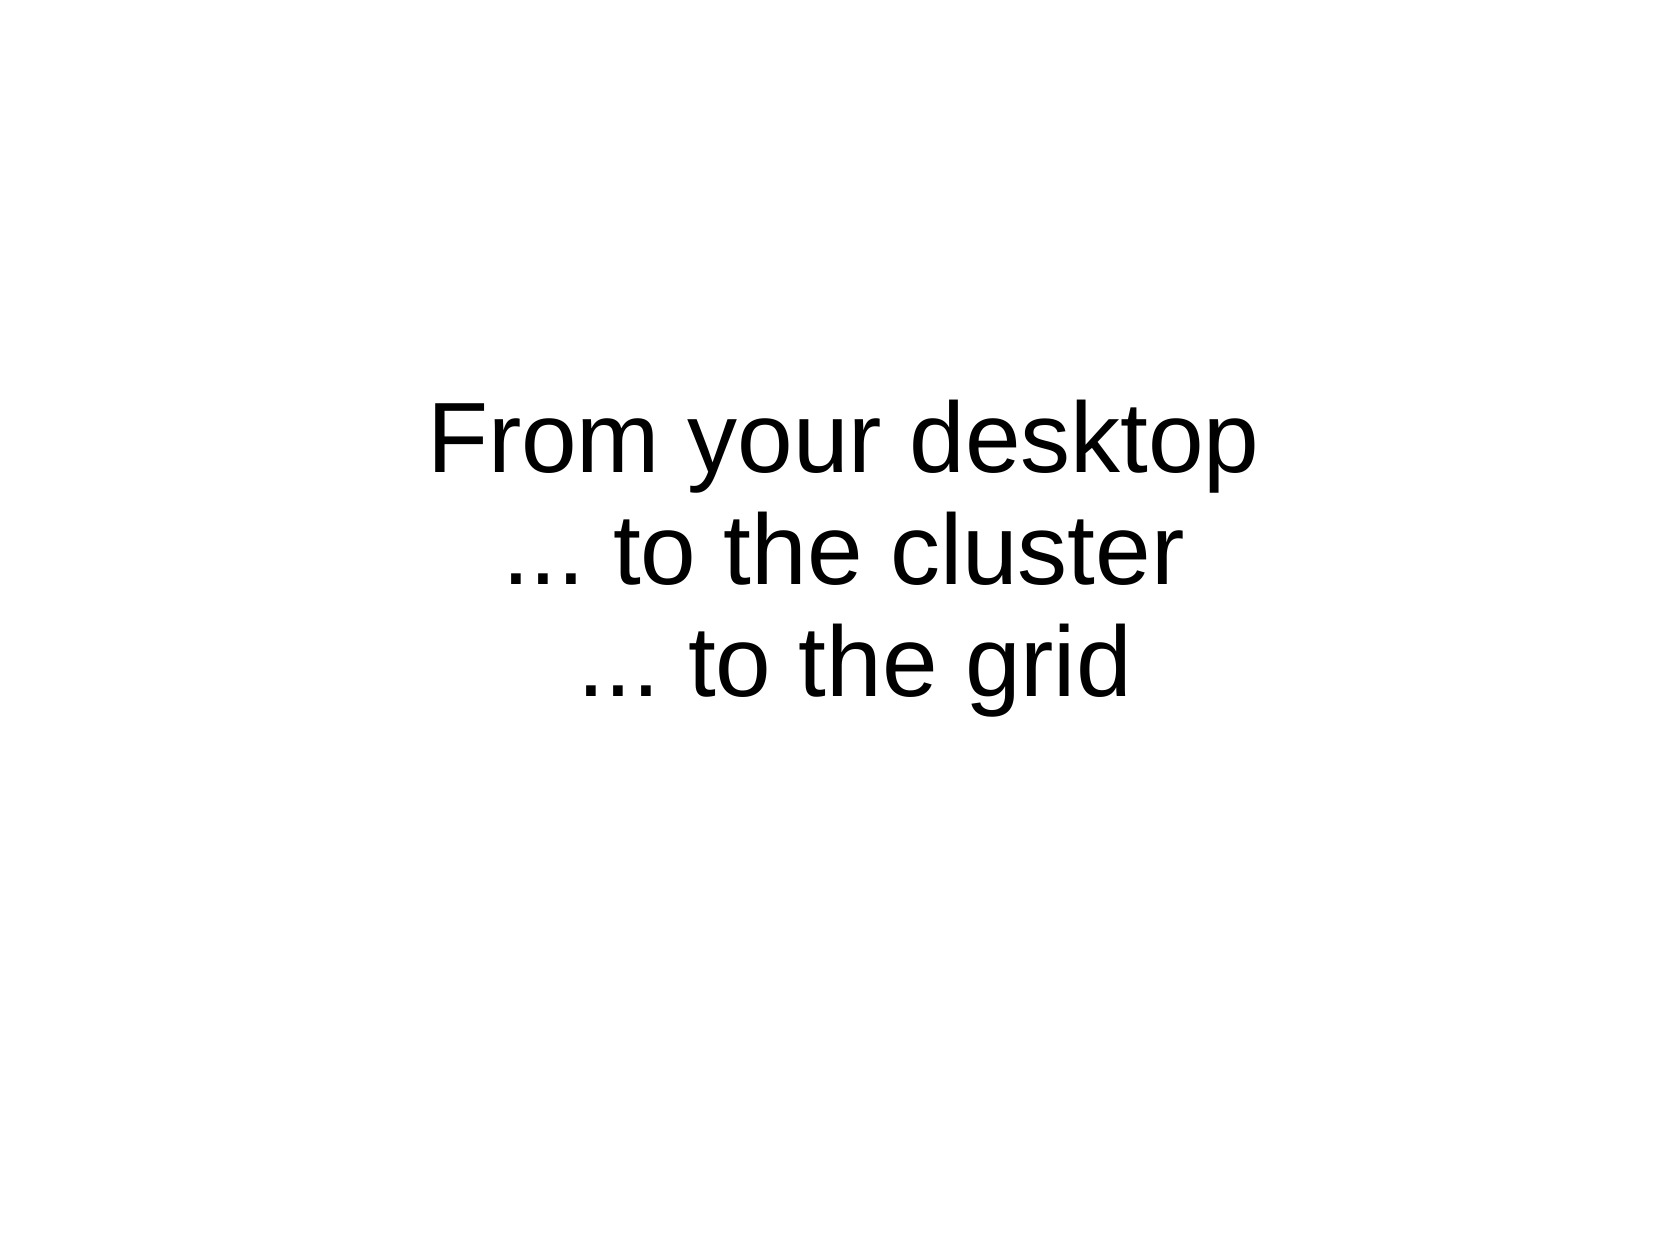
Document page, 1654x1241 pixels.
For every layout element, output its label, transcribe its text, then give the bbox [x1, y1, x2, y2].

text_box From your desktop ... to the cluster ... to the grid [412, 375, 1276, 735]
